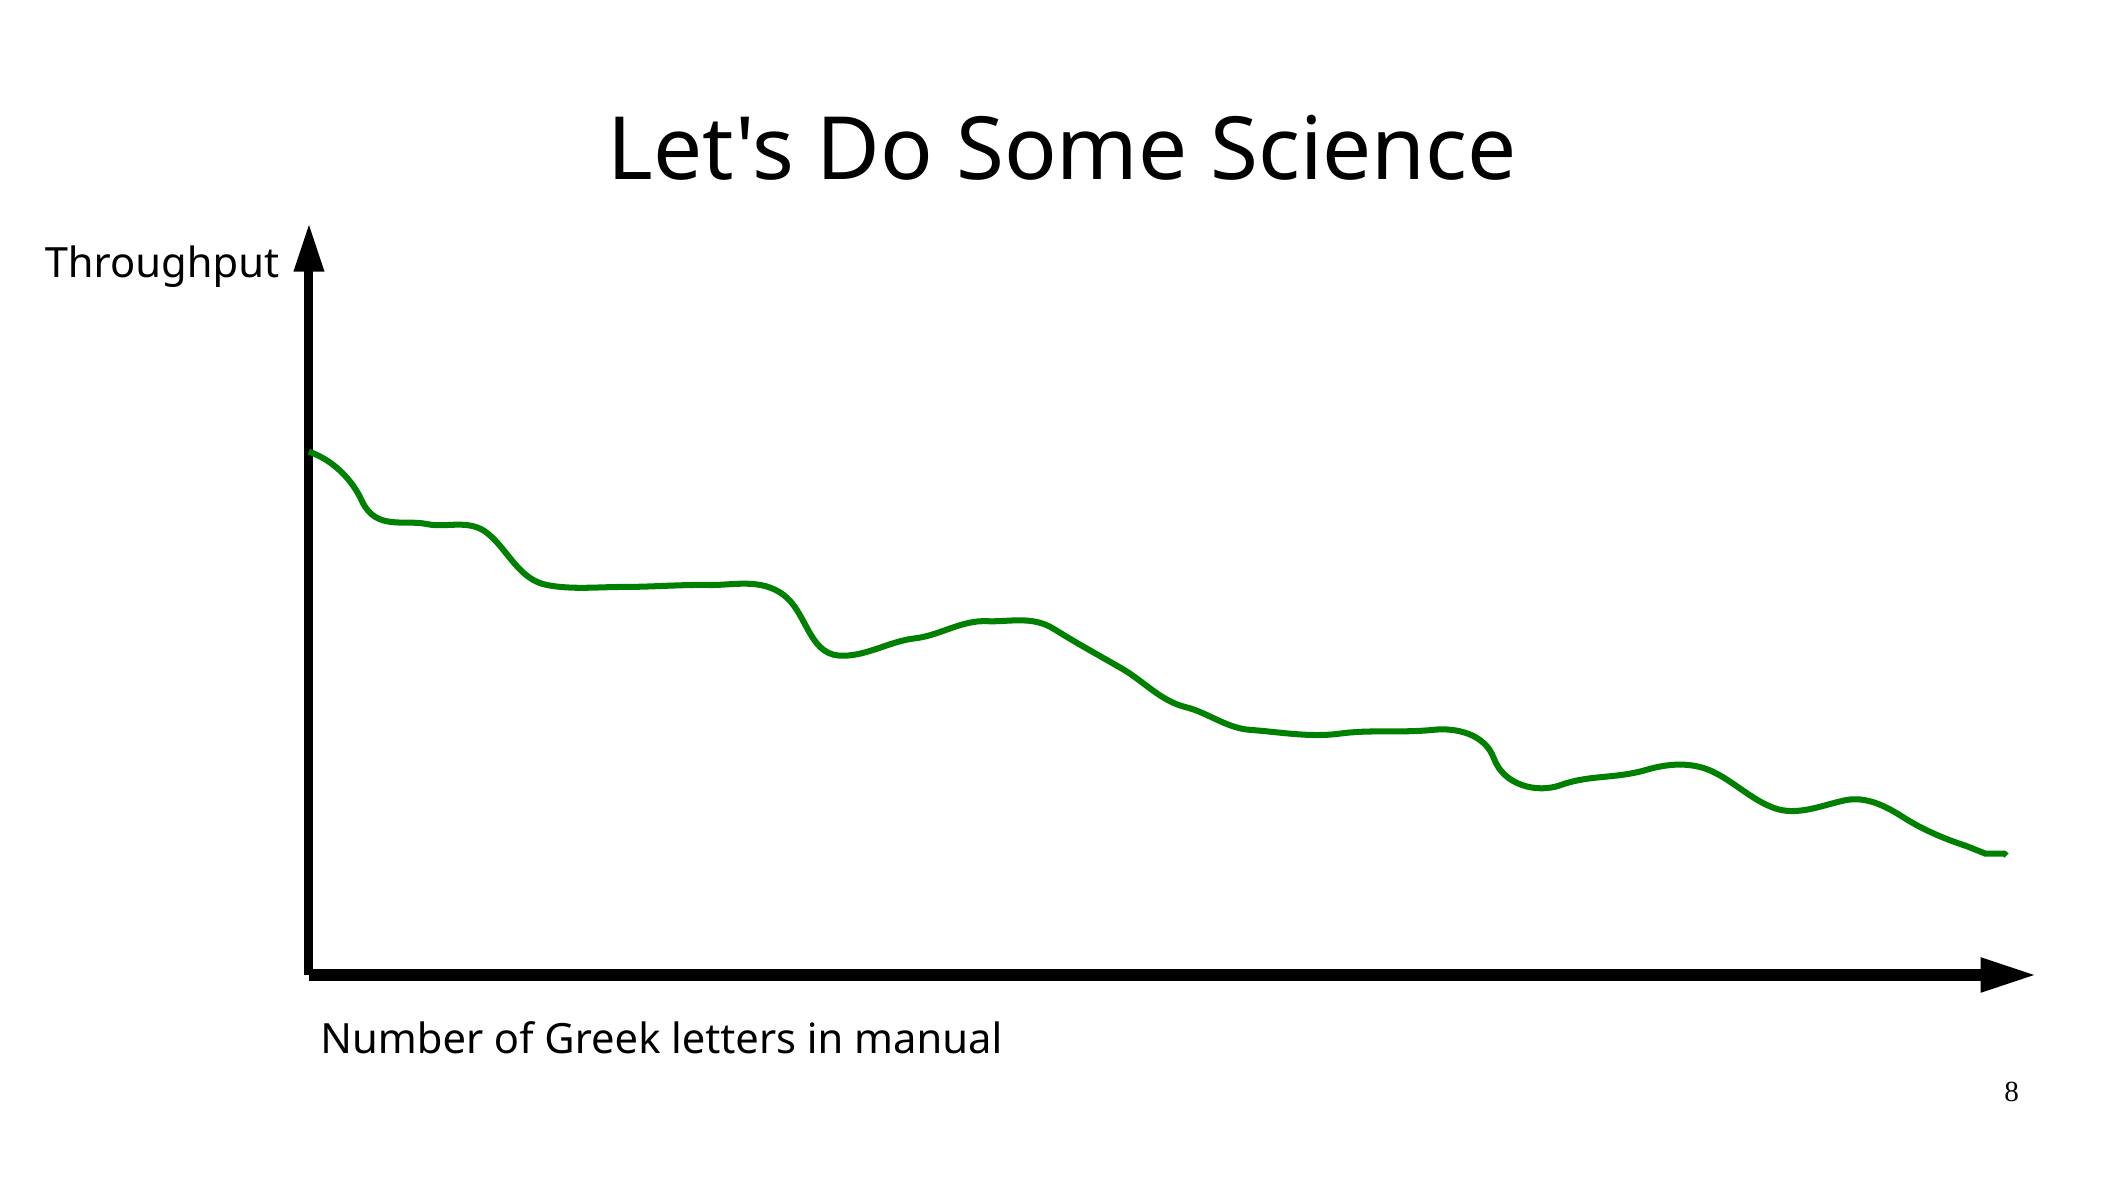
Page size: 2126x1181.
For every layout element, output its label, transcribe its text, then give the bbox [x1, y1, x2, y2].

text_box Number of Greek letters in manual [305, 1001, 991, 1066]
text_box Throughput [30, 225, 281, 289]
title Let's Do Some Science [106, 47, 2020, 245]
